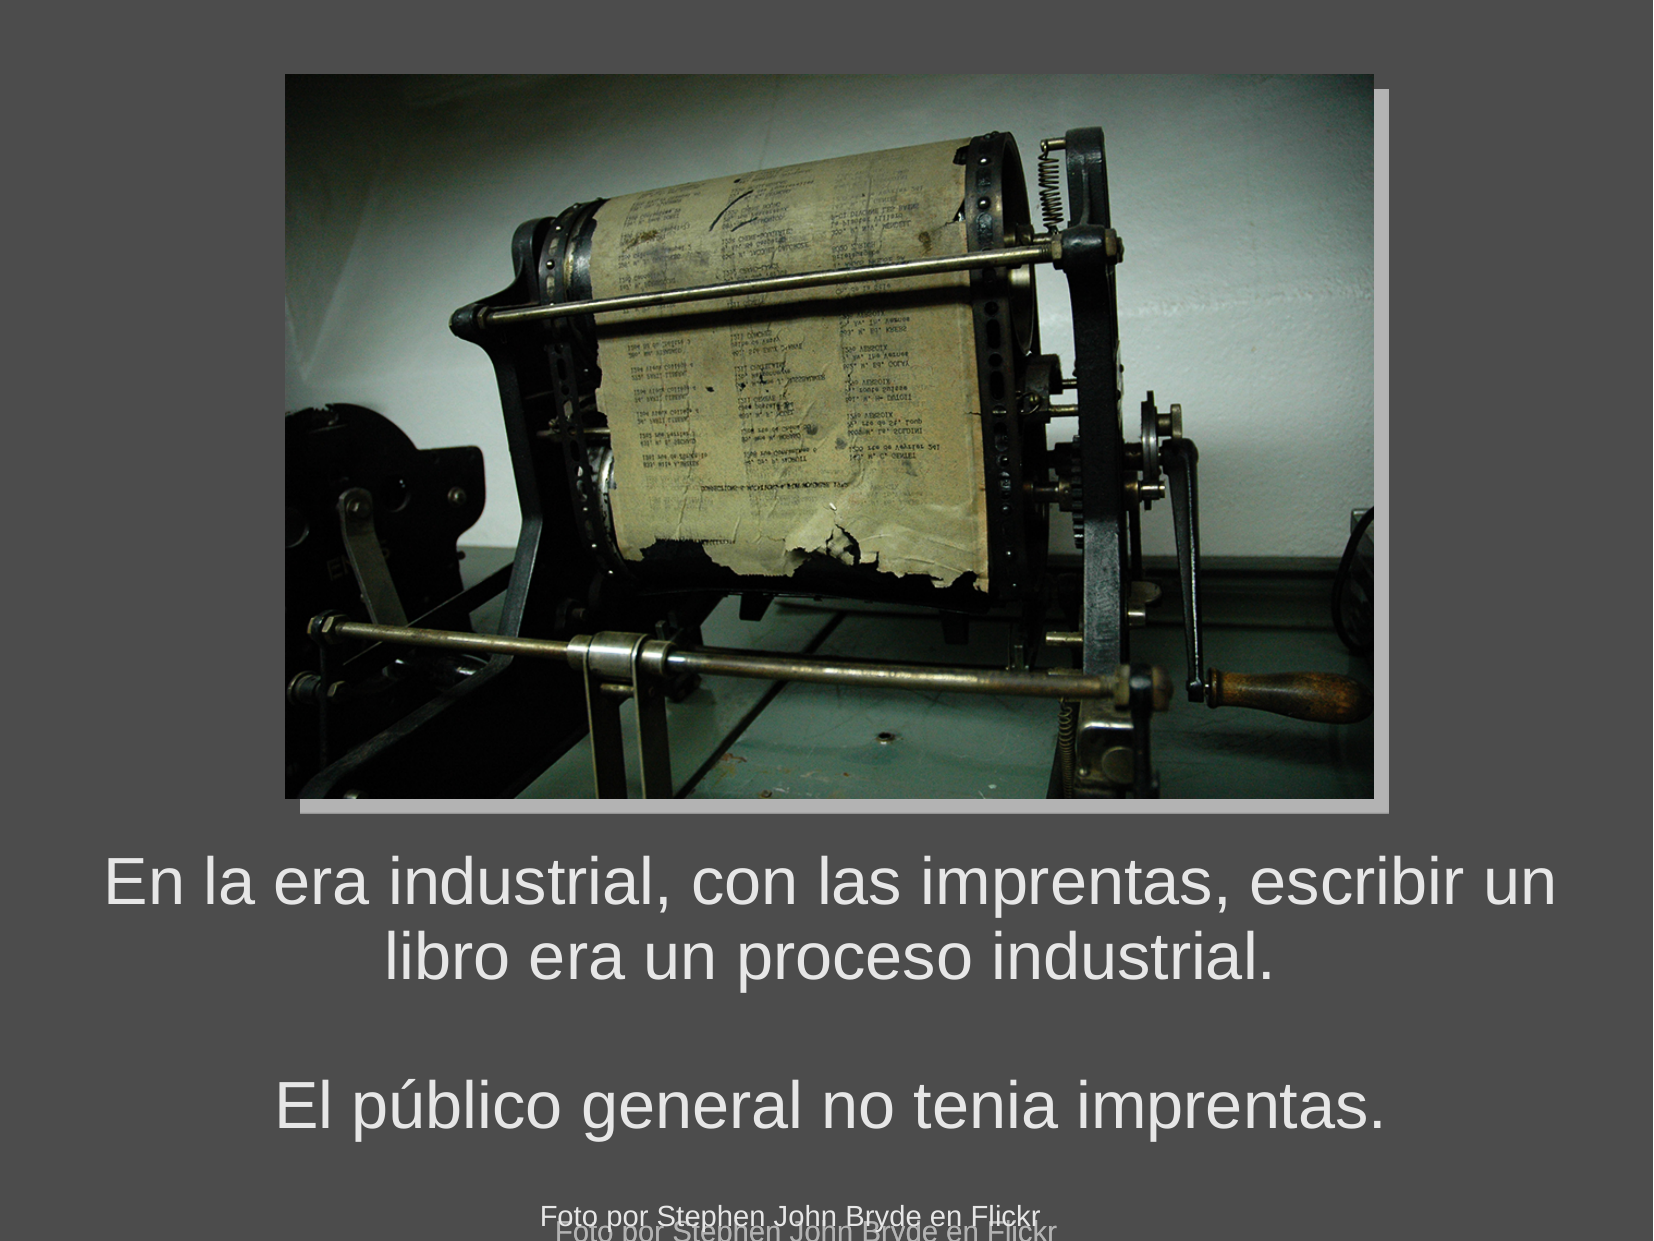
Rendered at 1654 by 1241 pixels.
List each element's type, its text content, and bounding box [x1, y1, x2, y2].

text_box Foto por Stephen John Bryde en Flickr [525, 1192, 1088, 1241]
picture [285, 74, 1374, 799]
subtitle En la era industrial, con las imprentas, escribir un libro era un proceso industrial. El público general no tenia imprentas. [87, 787, 1576, 1201]
